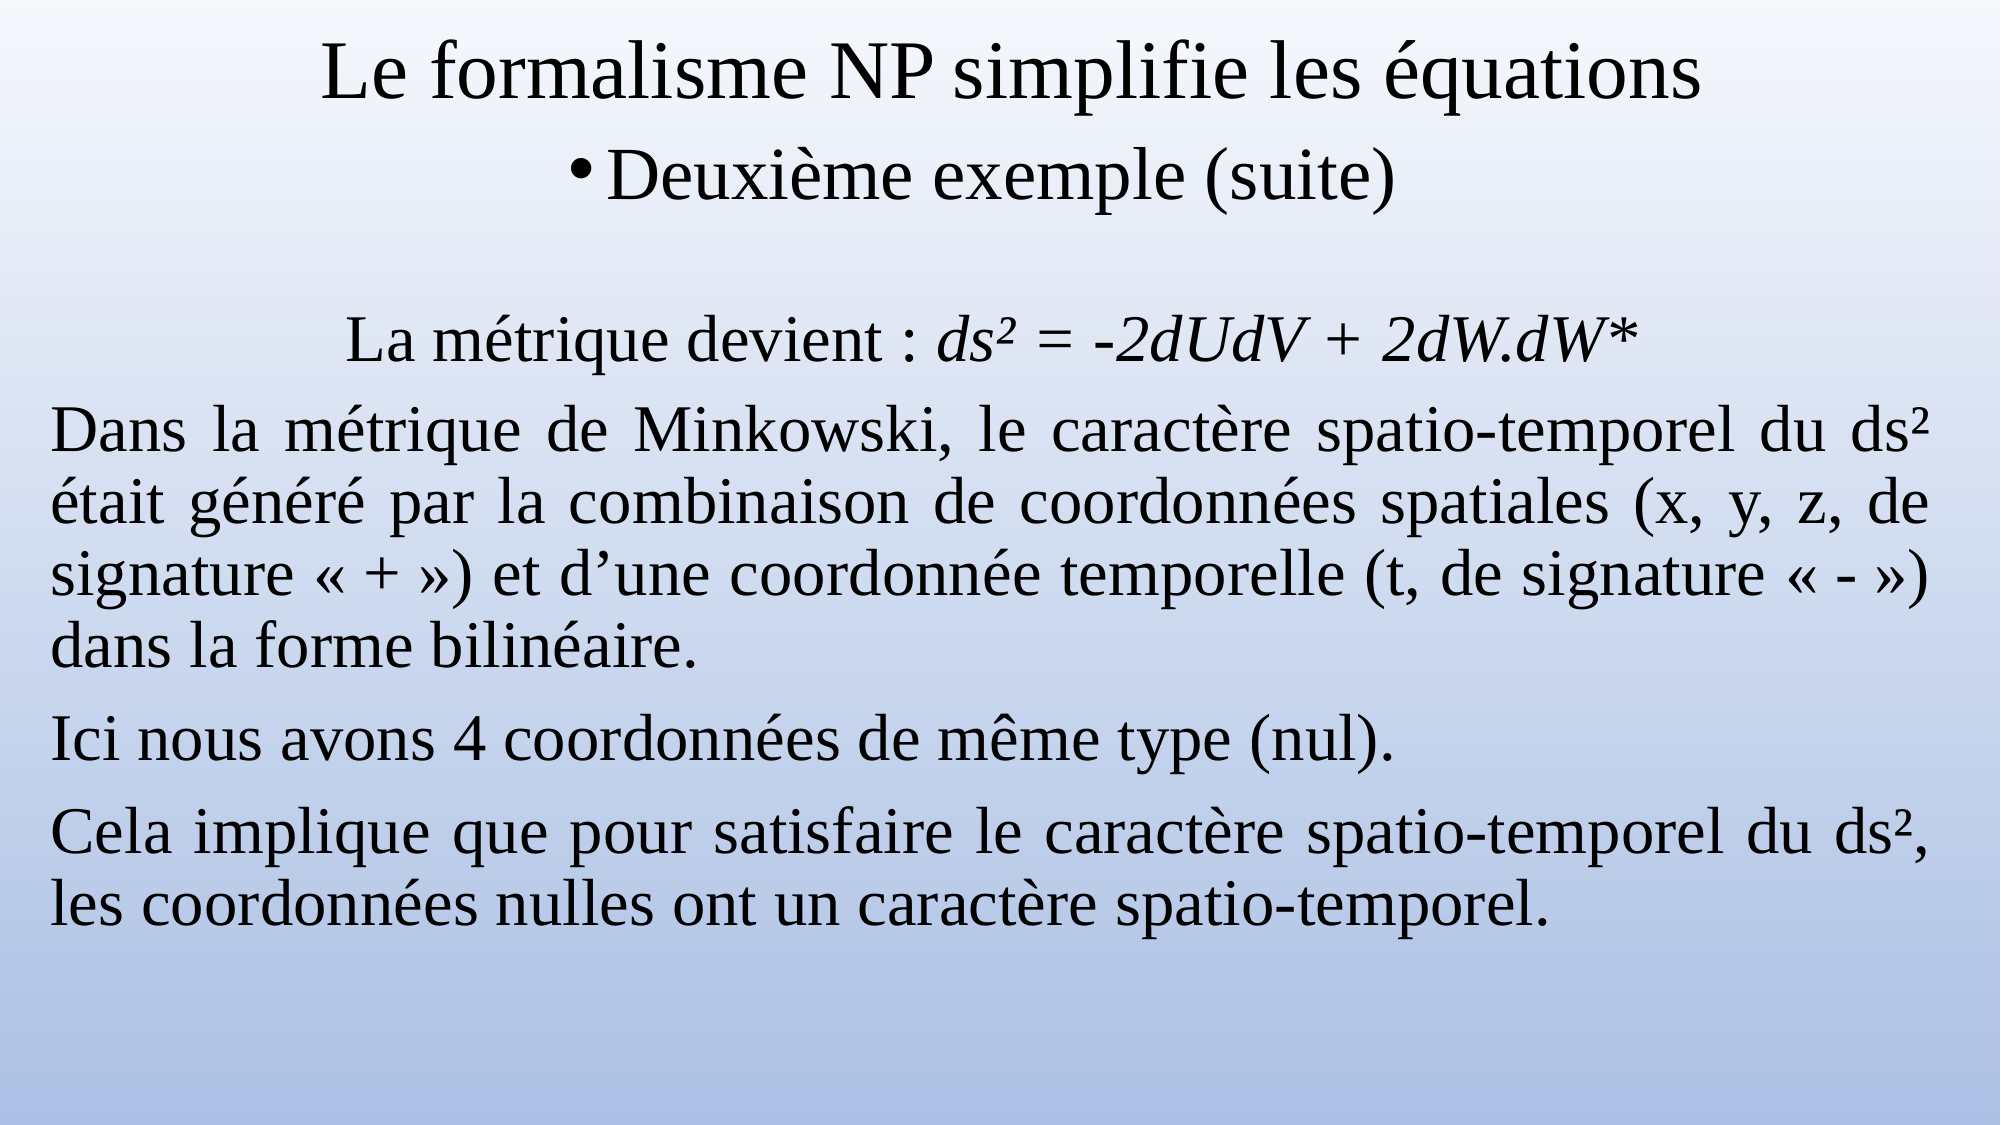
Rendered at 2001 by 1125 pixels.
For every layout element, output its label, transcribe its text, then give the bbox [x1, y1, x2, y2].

list Deuxième exemple (suite) La métrique devient : ds² = -2dUdV + 2dW.dW* Dans la métrique de Minkowski, le caractère spatio-temporel du ds² était généré par la combinaison de coordonnées spatiales (x, y, z, de signature « + ») et d’une coordonnée temporelle (t, de signature « - ») dans la forme bilinéaire. Ici nous avons 4 coordonnées de même type (nul). Cela implique que pour satisfaire le caractère spatio-temporel du ds², les coordonnées nulles ont un caractère spatio-temporel. [35, 141, 1957, 1125]
title Le formalisme NP simplifie les équations [150, 1, 1876, 141]
